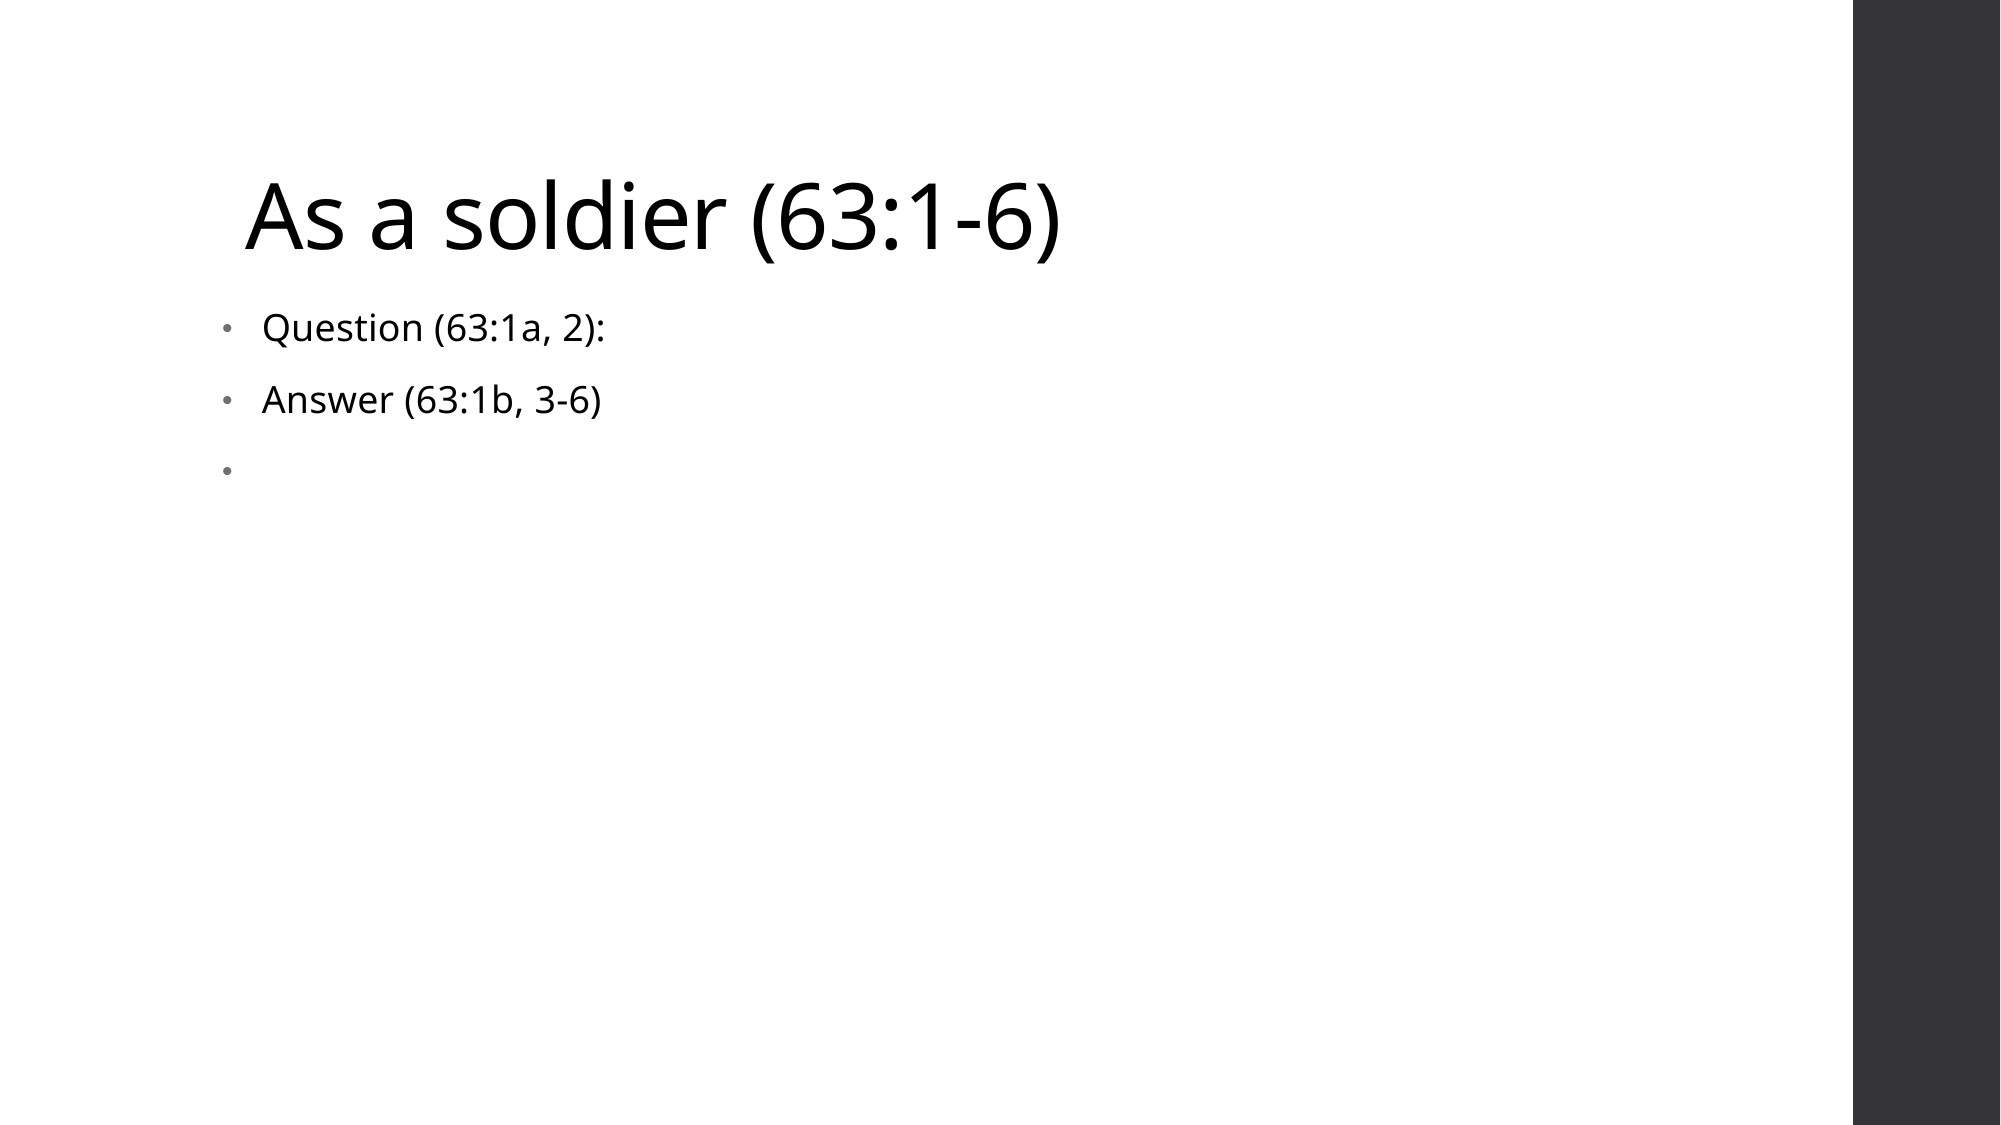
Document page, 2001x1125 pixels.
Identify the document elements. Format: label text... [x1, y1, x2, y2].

list Question (63:1a, 2): Answer (63:1b, 3-6) [206, 299, 1617, 1014]
title As a soldier (63:1-6) [206, 60, 1797, 278]
